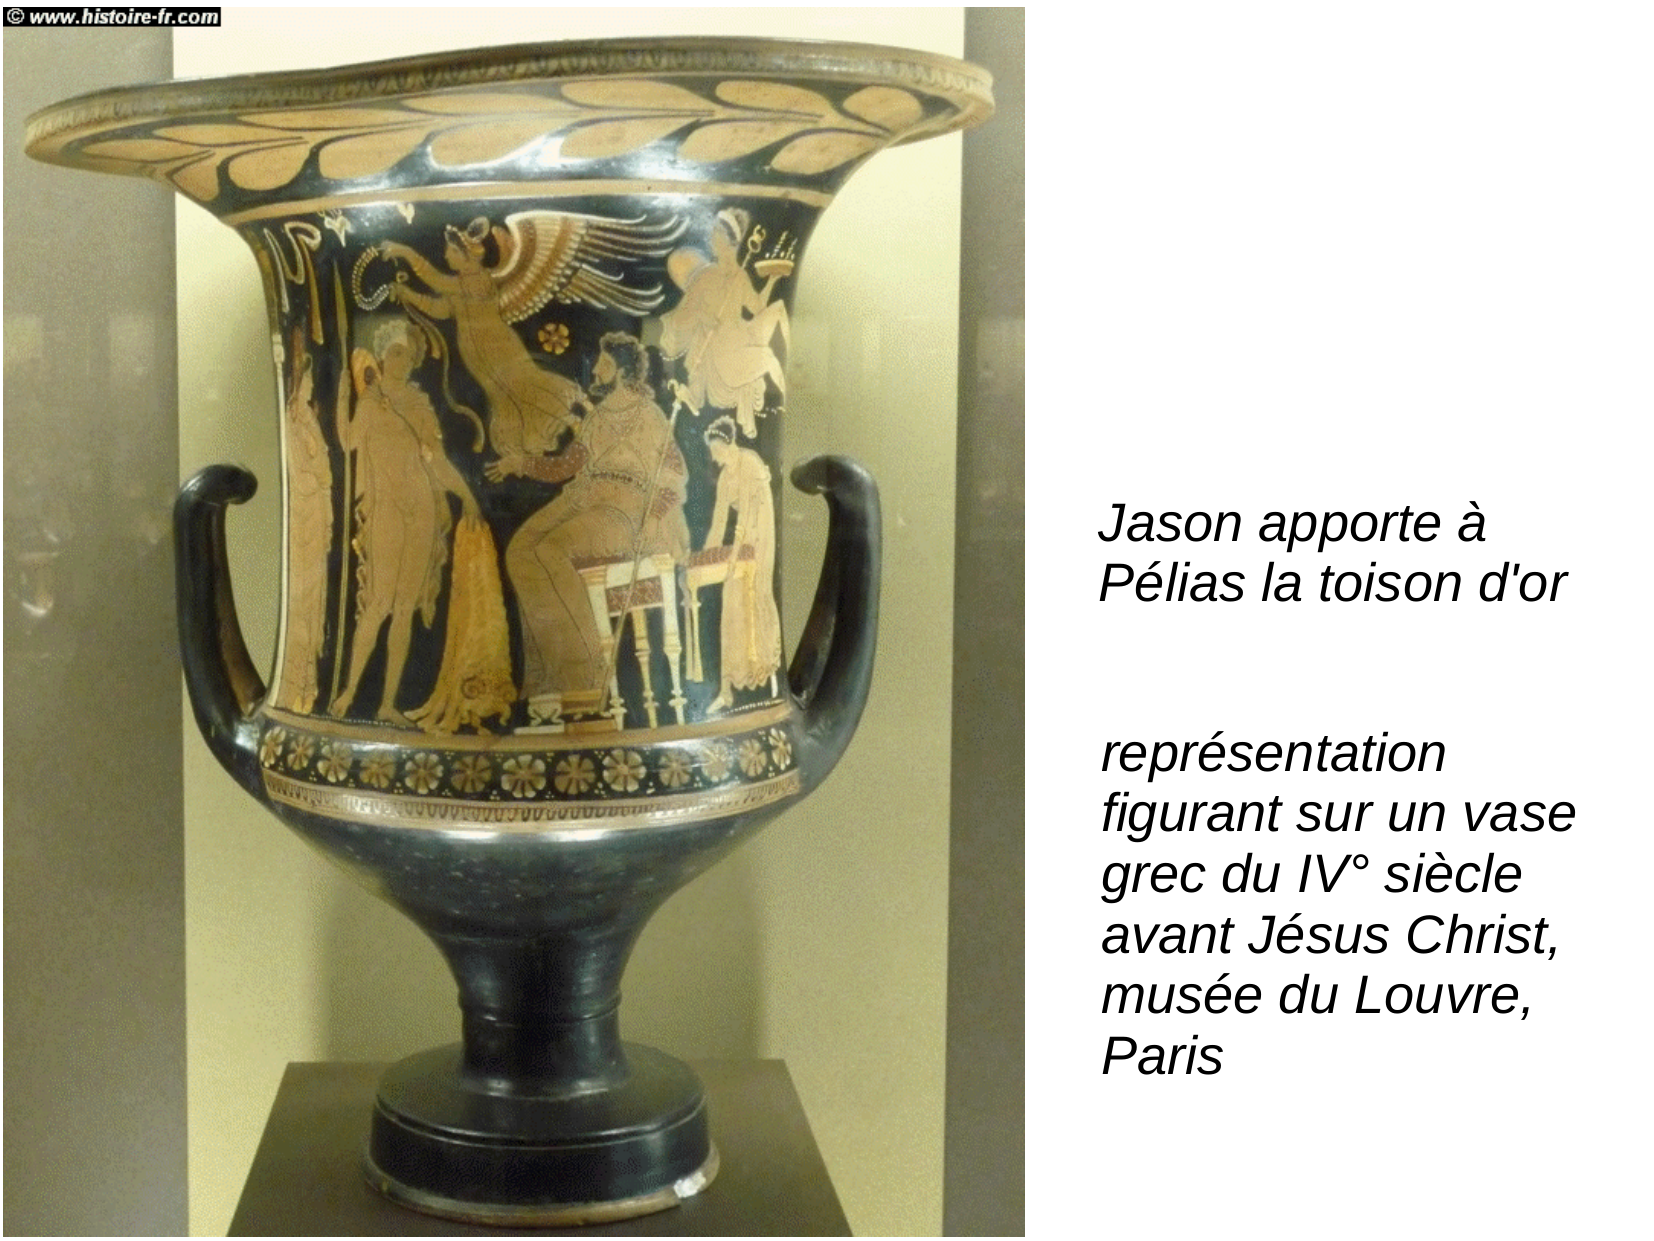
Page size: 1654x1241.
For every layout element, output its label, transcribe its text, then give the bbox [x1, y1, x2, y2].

text_box Jason apporte à Pélias la toison d'or [1083, 484, 1613, 621]
text_box représentation figurant sur un vase grec du IV° siècle avant Jésus Christ, musée du Louvre, Paris [1086, 715, 1619, 1094]
picture [3, 7, 1025, 1237]
